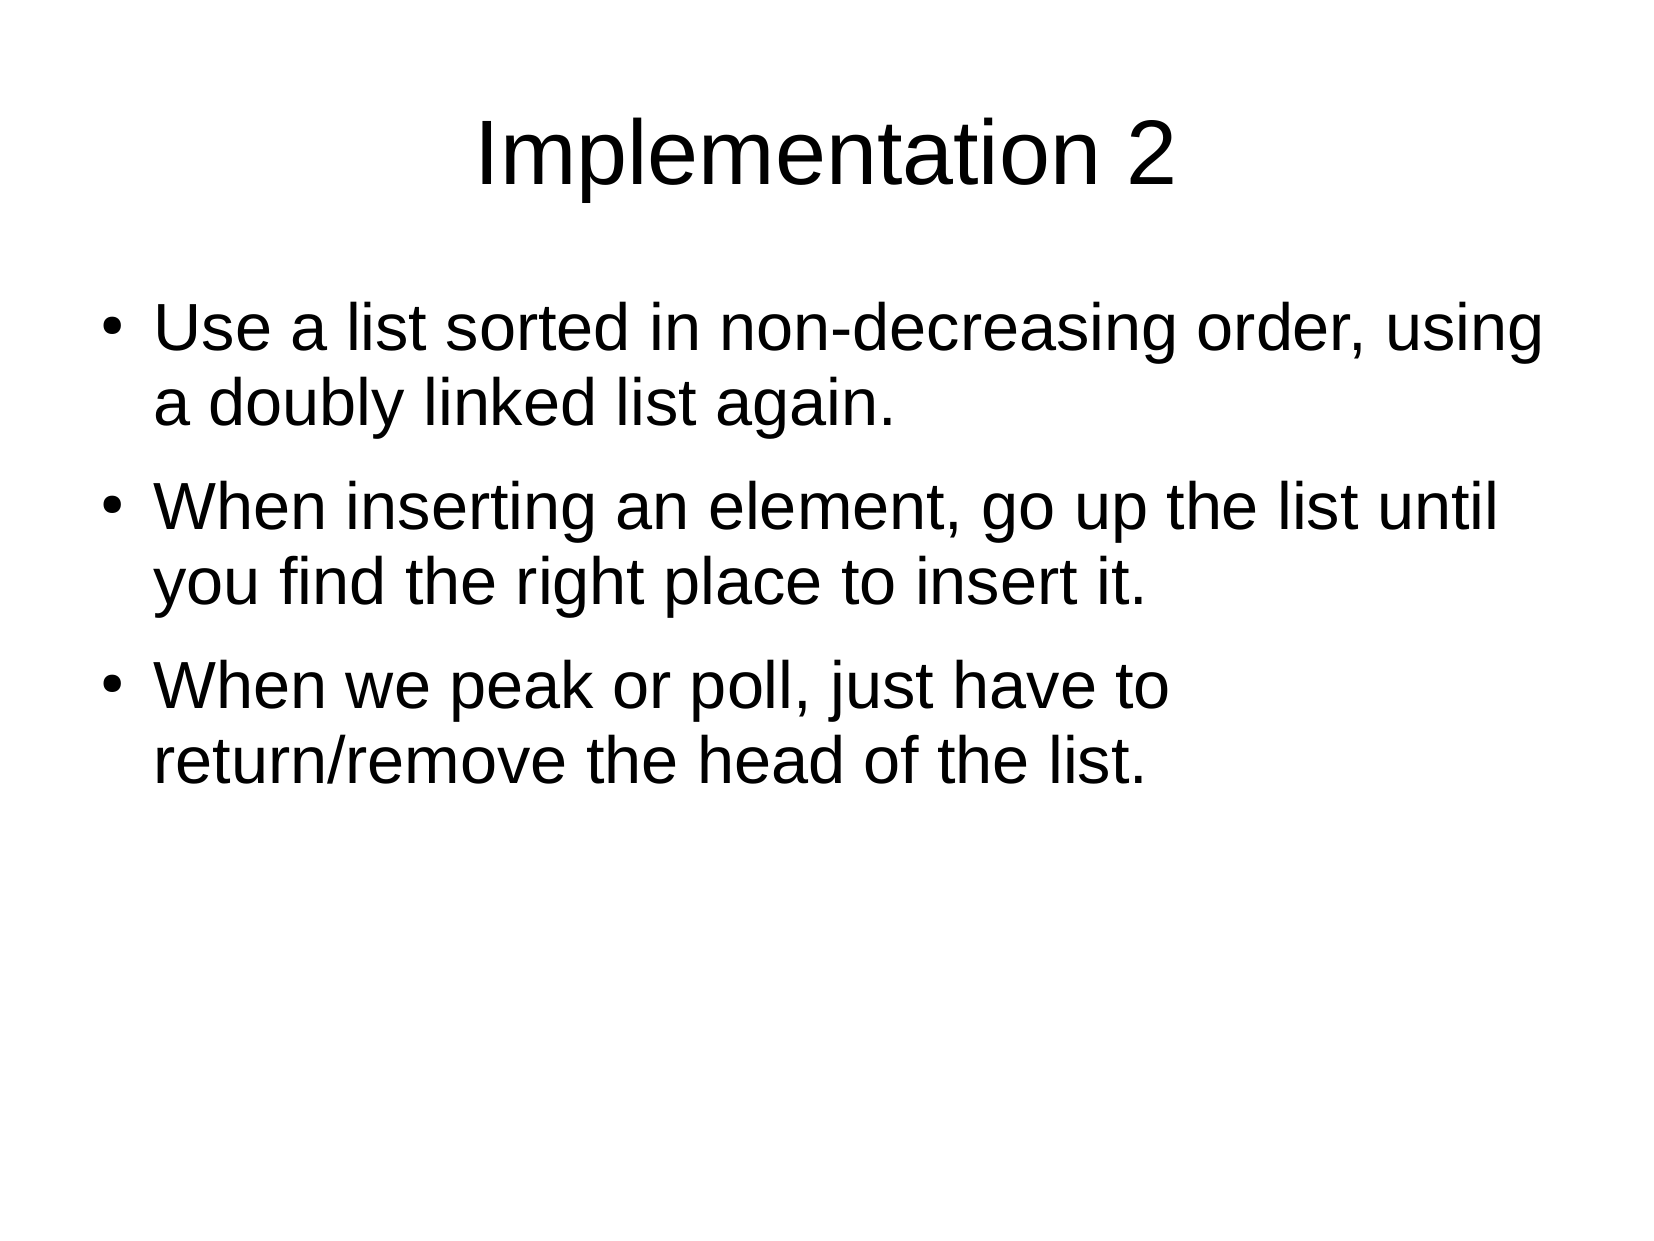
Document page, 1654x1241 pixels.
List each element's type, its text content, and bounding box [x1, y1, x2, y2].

title Implementation 2 [82, 56, 1571, 250]
list Use a list sorted in non-decreasing order, using a doubly linked list again. When inserting an element, go up the list until you find the right place to insert it. When we peak or poll, just have to return/remove the head of the list. [82, 290, 1571, 1094]
